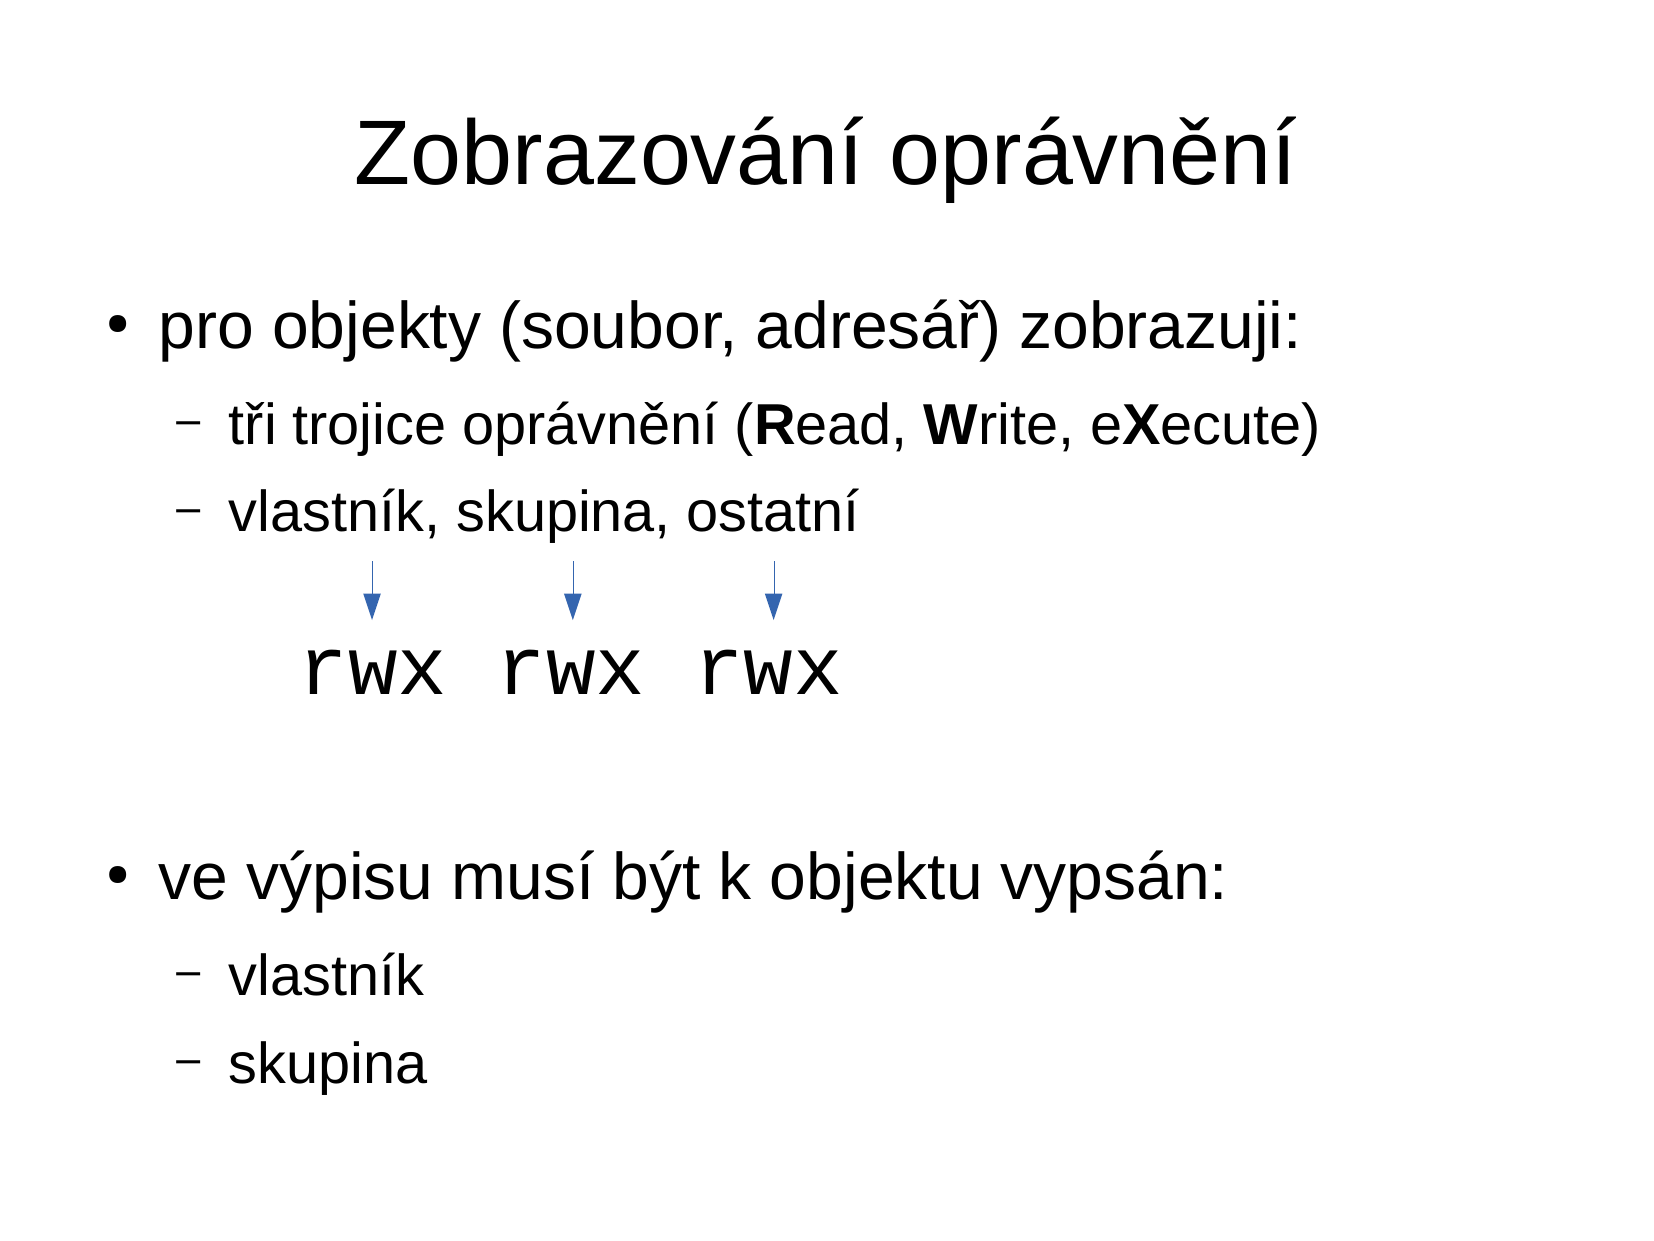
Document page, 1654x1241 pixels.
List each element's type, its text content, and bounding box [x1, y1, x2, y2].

title Zobrazování oprávnění [82, 56, 1571, 250]
list pro objekty (soubor, adresář) zobrazuji: tři trojice oprávnění (Read, Write, eXecute) vlastník, skupina, ostatní rwx rwx rwx ve výpisu musí být k objektu vypsán: vlastník skupina [88, 288, 1577, 1103]
